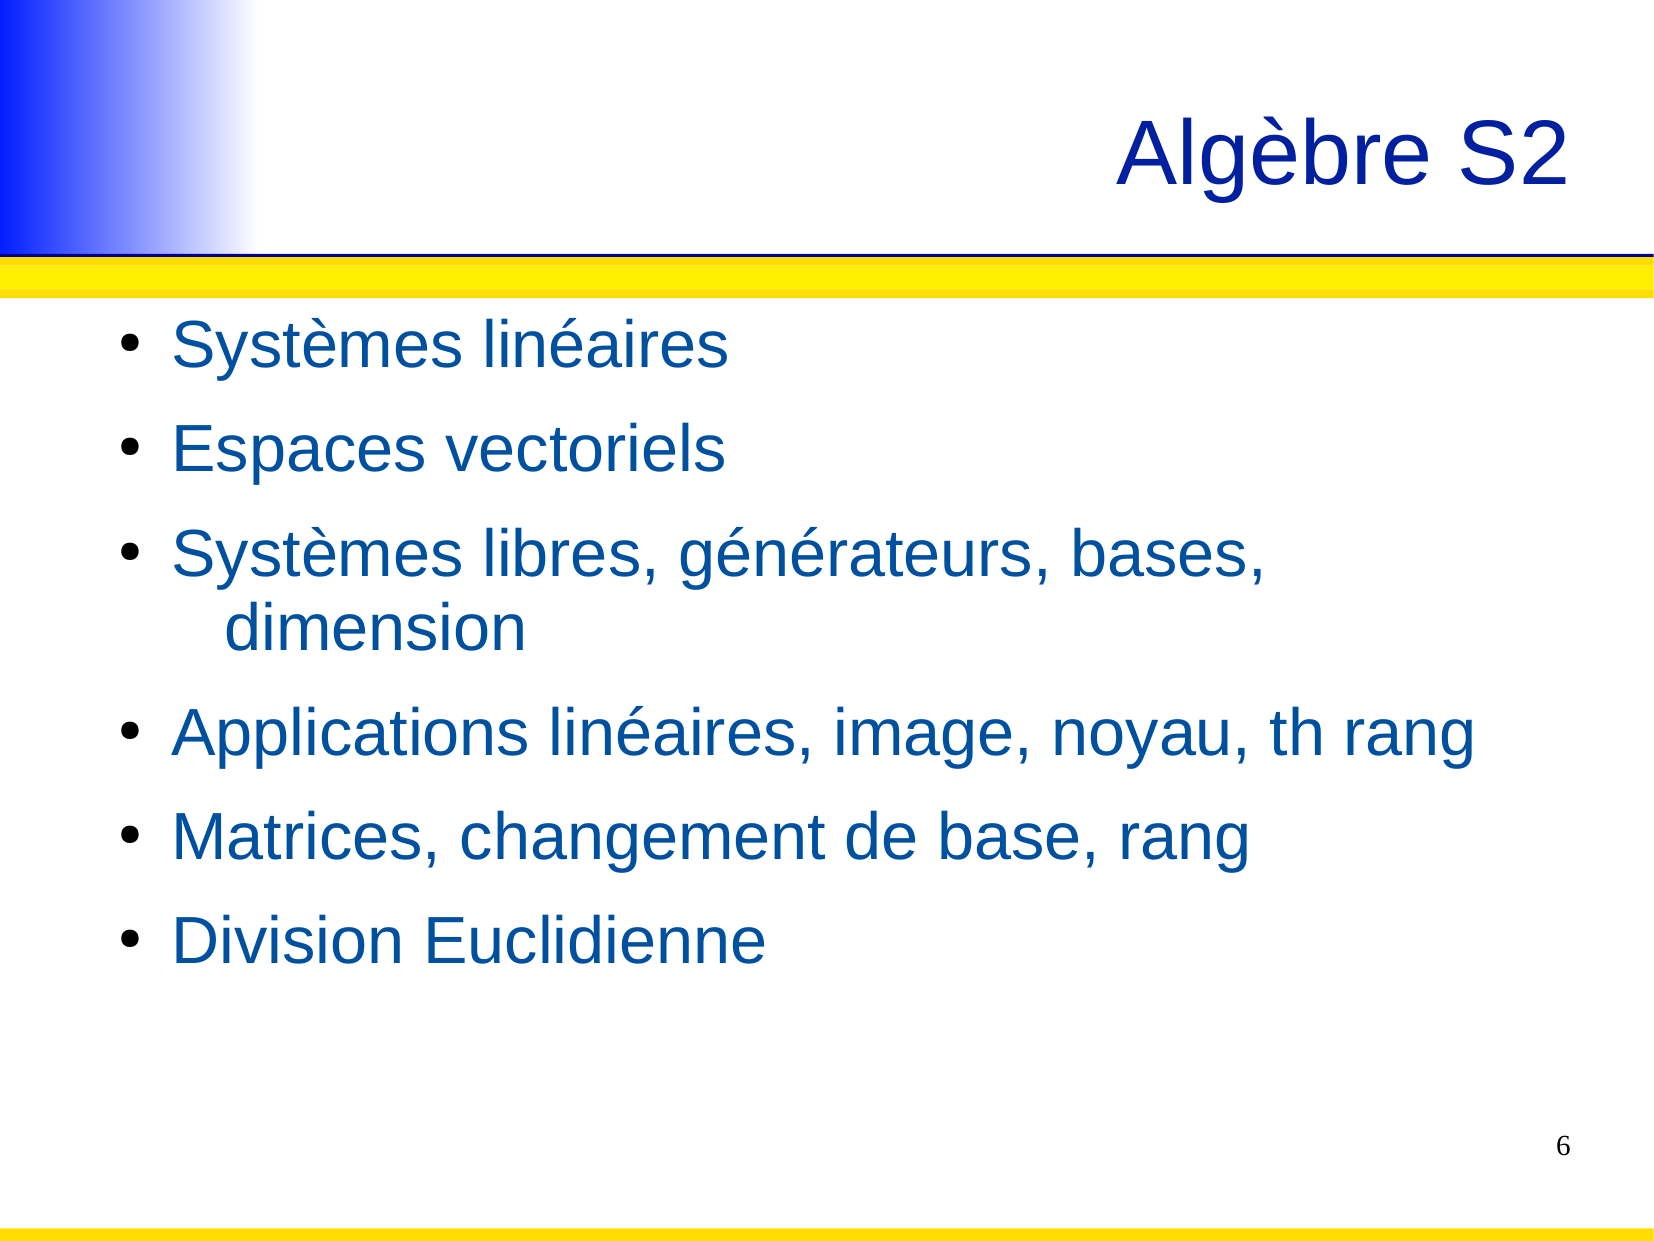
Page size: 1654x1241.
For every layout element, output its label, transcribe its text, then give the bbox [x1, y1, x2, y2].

list Systèmes linéaires Espaces vectoriels Systèmes libres, générateurs, bases, dimension Applications linéaires, image, noyau, th rang Matrices, changement de base, rang Division Euclidienne [82, 307, 1571, 1126]
title Algèbre S2 [372, 49, 1571, 257]
